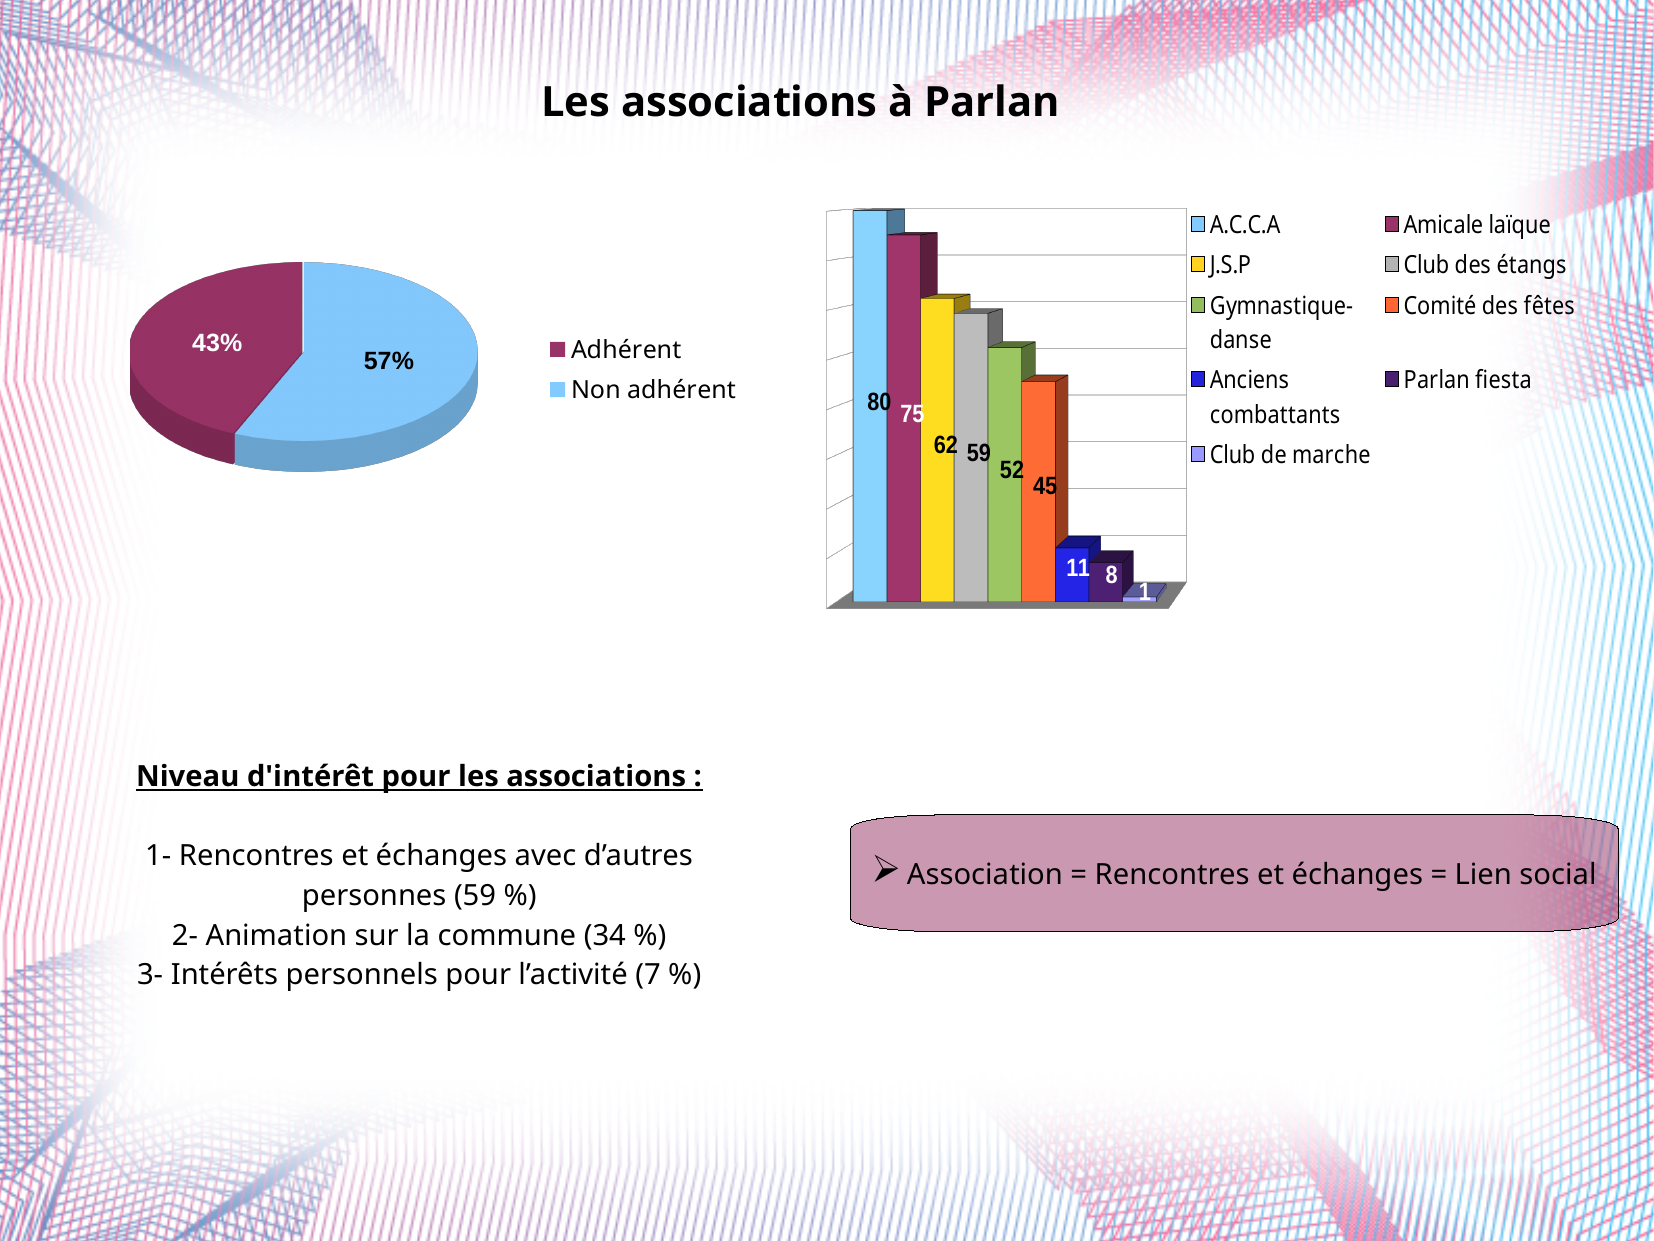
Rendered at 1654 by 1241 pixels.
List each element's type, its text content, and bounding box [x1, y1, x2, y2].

chart [775, 118, 1583, 675]
text_box Niveau d'intérêt pour les associations : 1- Rencontres et échanges avec d’autres personnes (59 %) 2- Animation sur la commune (34 %) 3- Intérêts personnels pour l’activité (7 %) [70, 744, 768, 1004]
title Les associations à Parlan [389, 35, 1170, 166]
picture [0, 0, 1654, 1241]
chart [94, 177, 758, 562]
text_box Association = Rencontres et échanges = Lien social [850, 814, 1619, 932]
